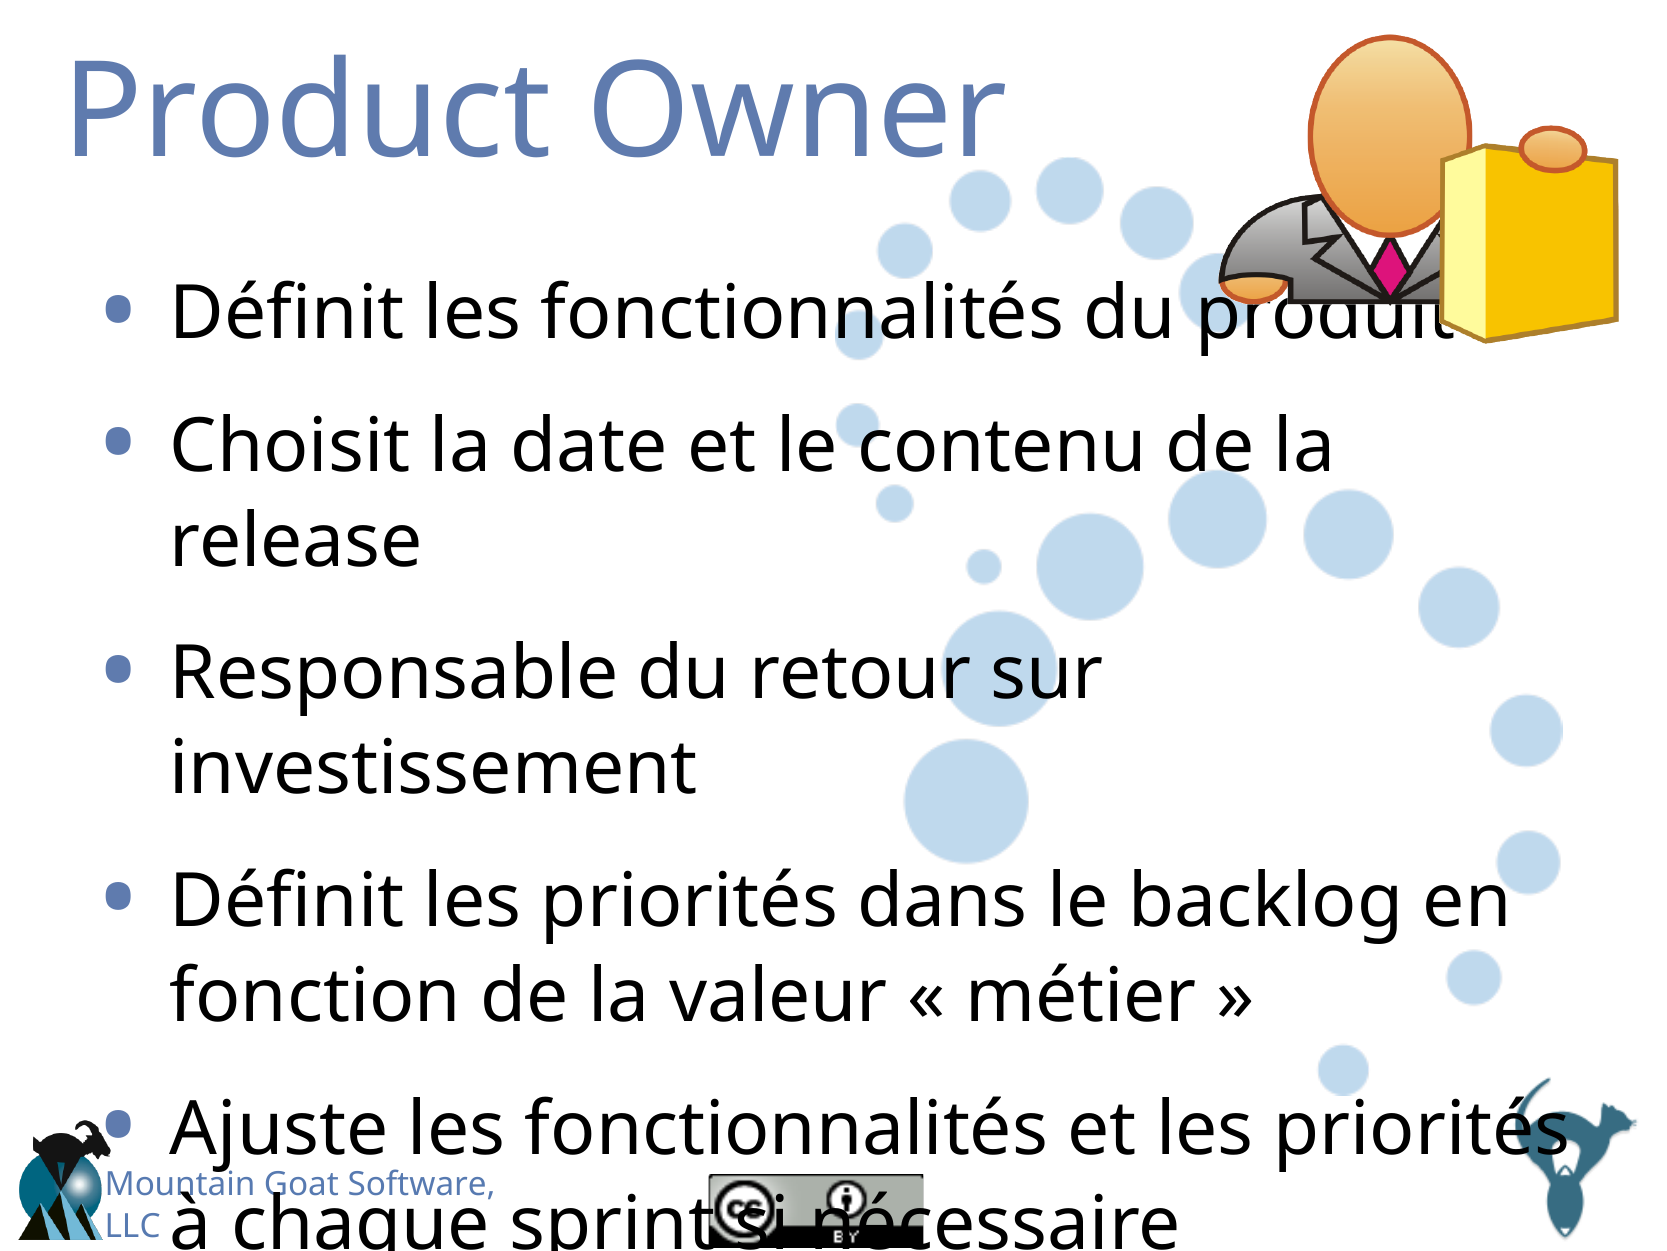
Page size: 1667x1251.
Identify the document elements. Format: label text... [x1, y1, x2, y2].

picture [835, 34, 1619, 344]
picture [18, 1120, 111, 1240]
title Product Owner [56, 18, 1609, 194]
picture [1472, 1068, 1667, 1251]
list Définit les fonctionnalités du produit Choisit la date et le contenu de la release Responsable du retour sur investissement Définit les priorités dans le backlog en fonction de la valeur « métier » Ajuste les fonctionnalités et les priorités à chaque sprint si nécessaire Accepte ou rejette les résultats [56, 262, 1609, 1171]
